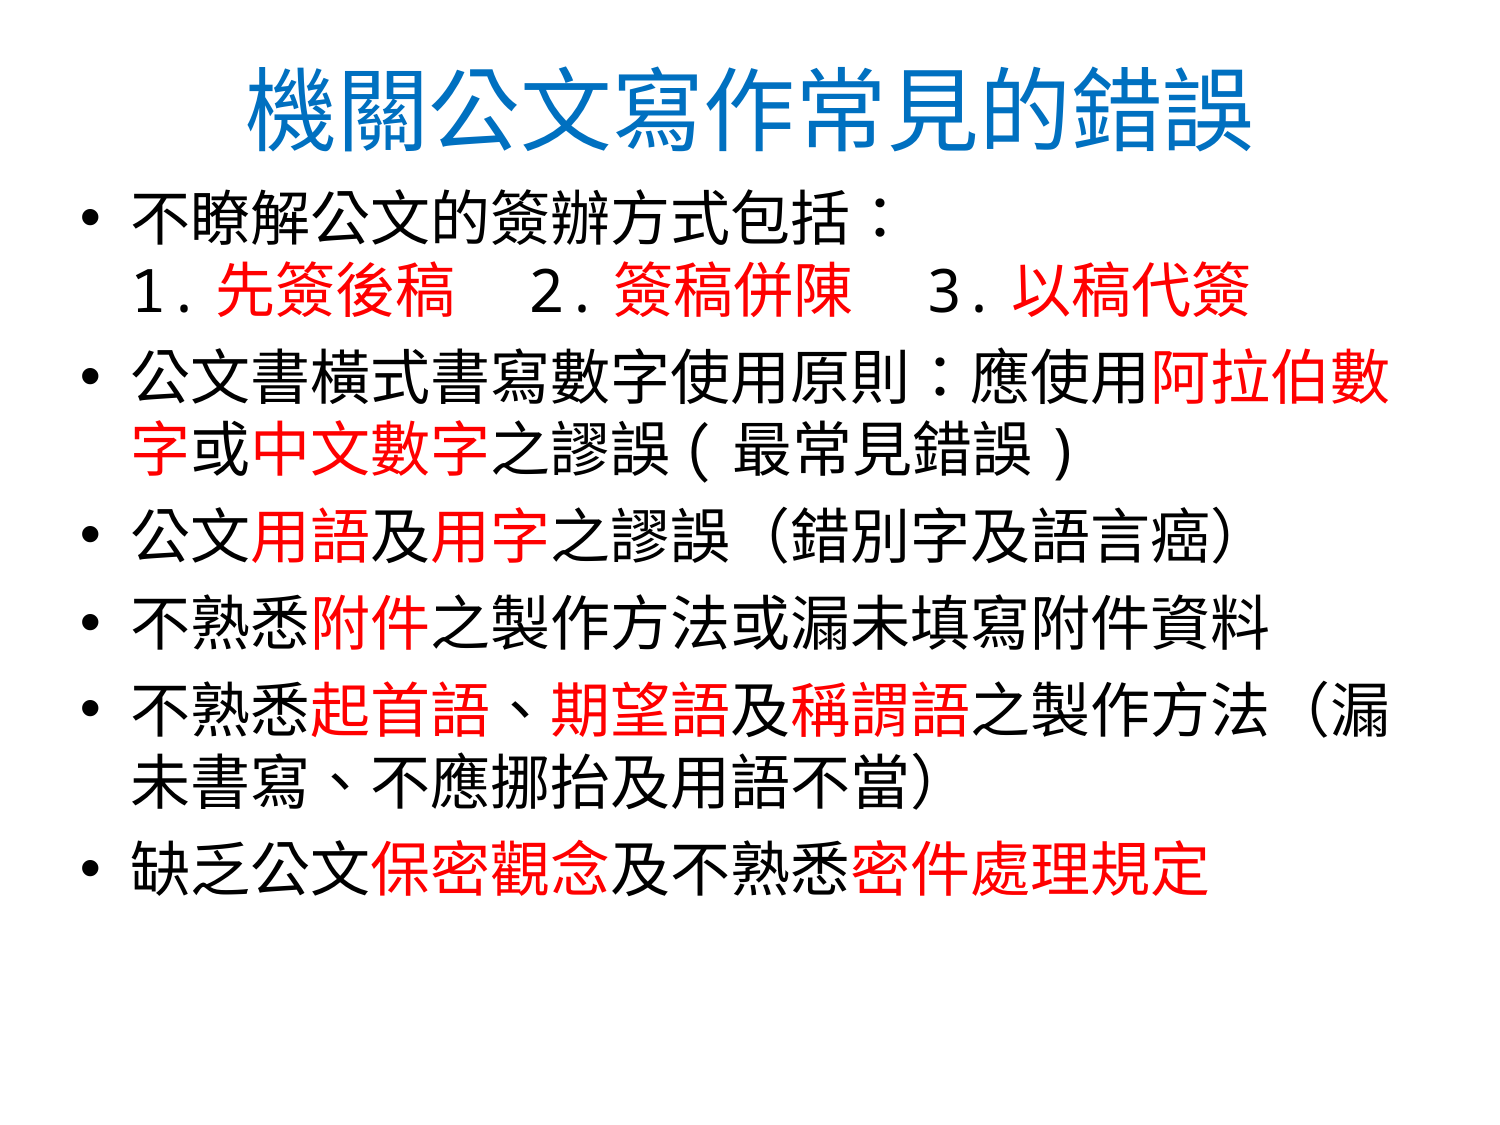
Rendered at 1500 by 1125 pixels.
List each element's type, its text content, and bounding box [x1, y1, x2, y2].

list 不瞭解公文的簽辦方式包括： 1.先簽後稿 2.簽稿併陳 3.以稿代簽 公文書橫式書寫數字使用原則：應使用阿拉伯數字或中文數字之謬誤(最常見錯誤) 公文用語及用字之謬誤（錯別字及語言癌） 不熟悉附件之製作方法或漏未填寫附件資料 不熟悉起首語、期望語及稱謂語之製作方法（漏未書寫、不應挪抬及用語不當） 缺乏公文保密觀念及不熟悉密件處理規定 [64, 172, 1426, 1059]
title 機關公文寫作常見的錯誤 [75, 30, 1426, 172]
